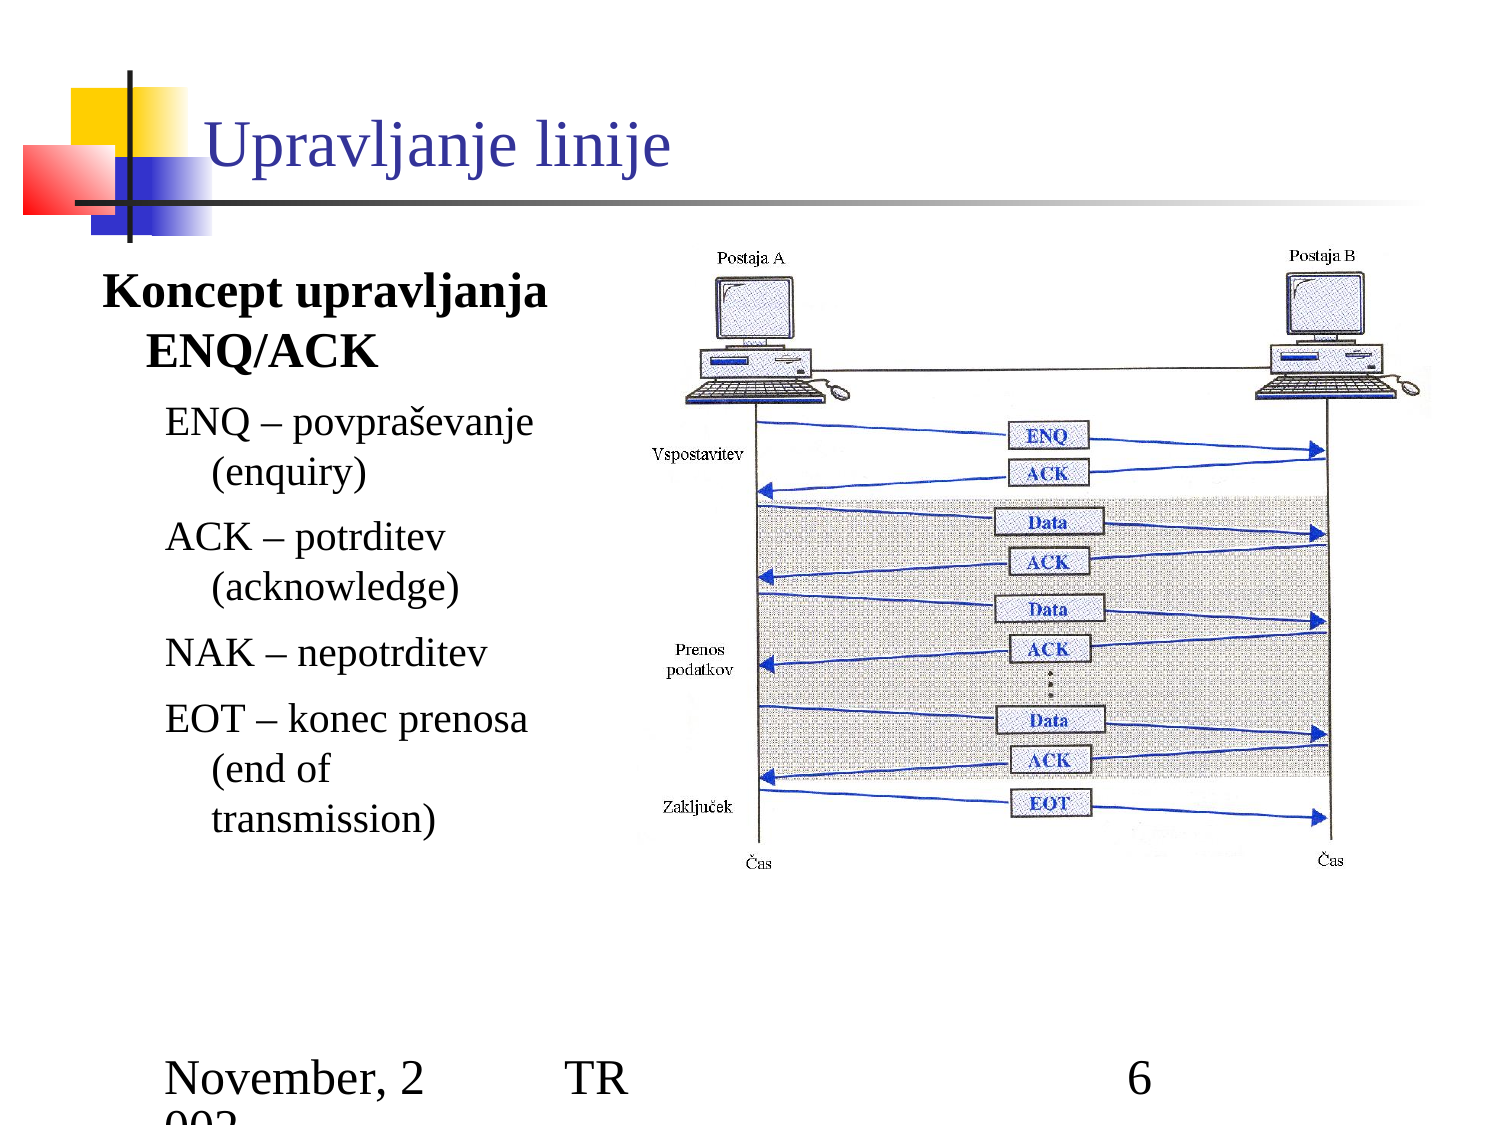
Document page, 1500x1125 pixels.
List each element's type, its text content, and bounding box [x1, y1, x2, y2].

picture [637, 237, 1432, 878]
title Upravljanje linije [188, 92, 1468, 188]
list Koncept upravljanja ENQ/ACK ENQ – povpraševanje (enquiry) ACK – potrditev (acknowledge) NAK – nepotrditev EOT – konec prenosa (end of transmission) [74, 249, 575, 1001]
